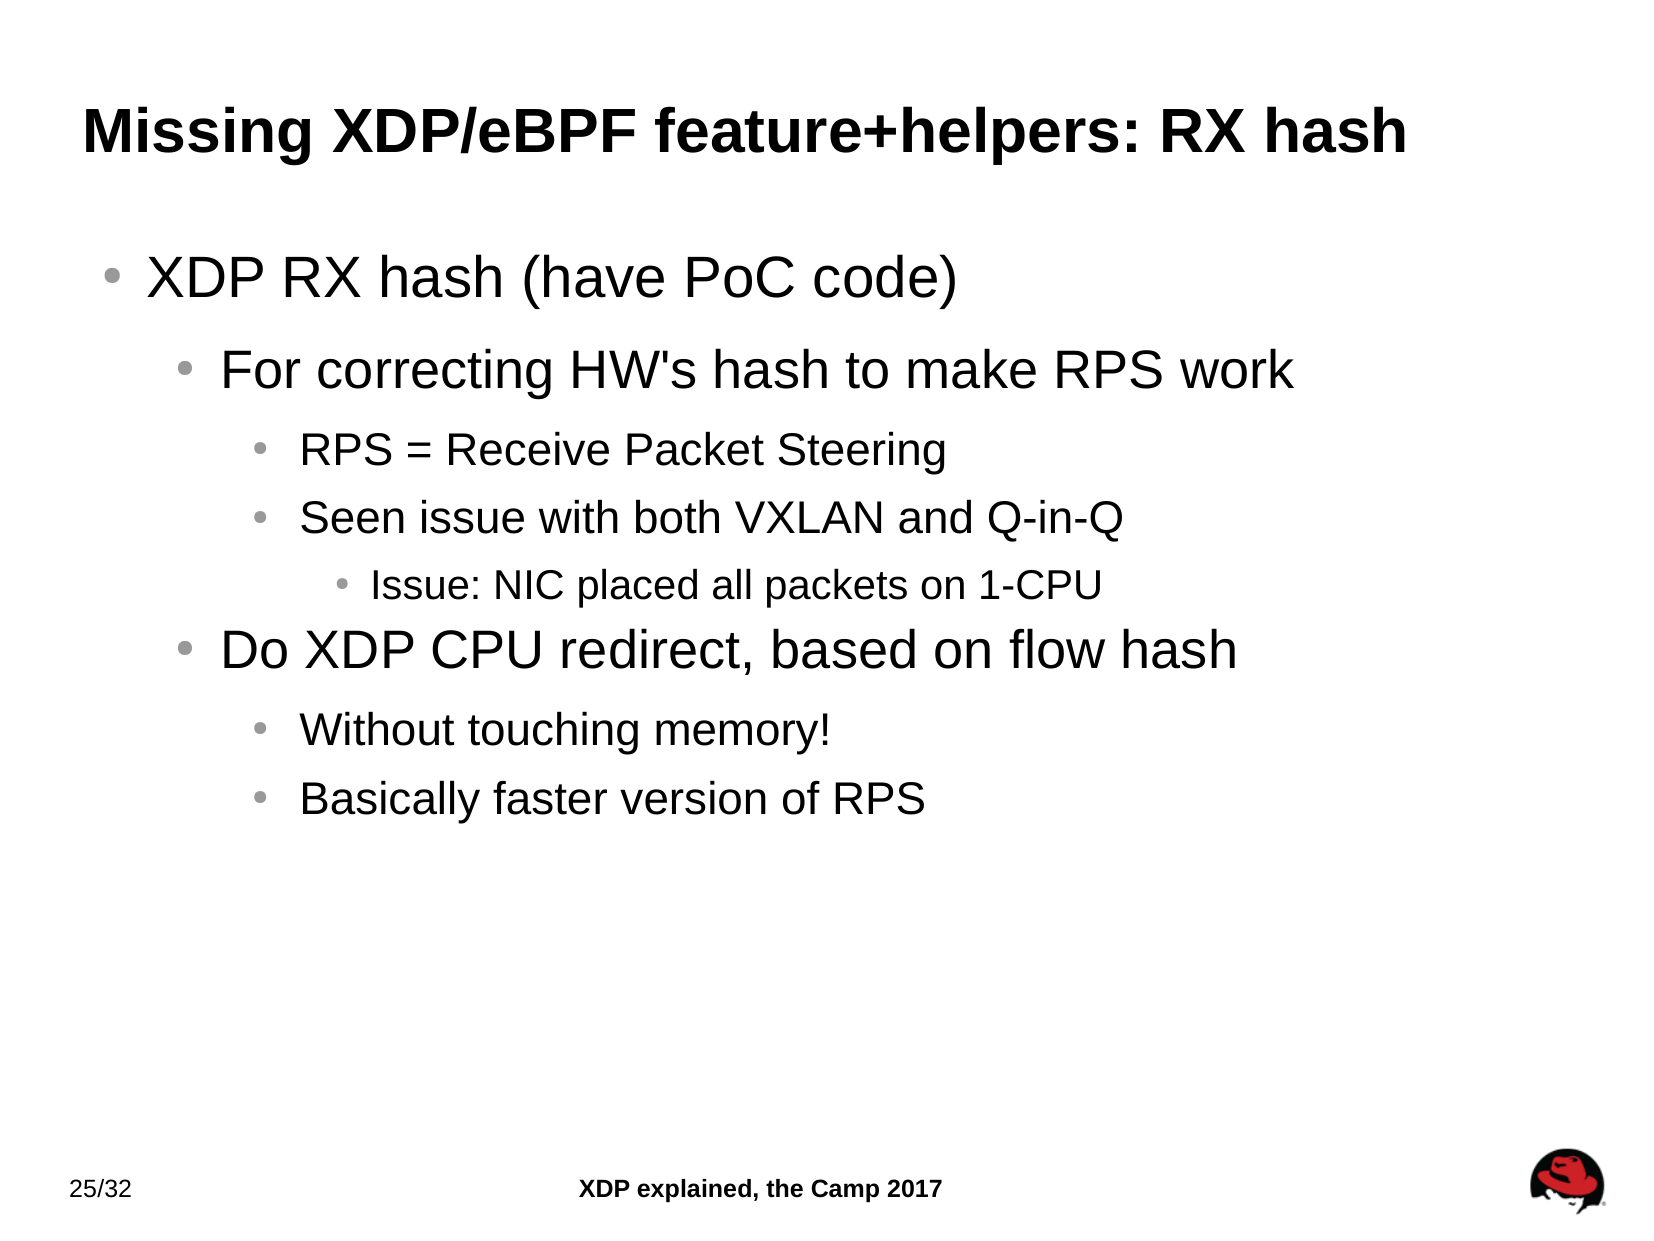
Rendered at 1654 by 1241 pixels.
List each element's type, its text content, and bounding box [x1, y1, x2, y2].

list XDP RX hash (have PoC code) For correcting HW's hash to make RPS work RPS = Receive Packet Steering Seen issue with both VXLAN and Q-in-Q Issue: NIC placed all packets on 1-CPU Do XDP CPU redirect, based on flow hash Without touching memory! Basically faster version of RPS [86, 244, 1575, 1039]
title Missing XDP/eBPF feature+helpers: RX hash [82, 37, 1571, 226]
picture [1529, 1146, 1612, 1224]
